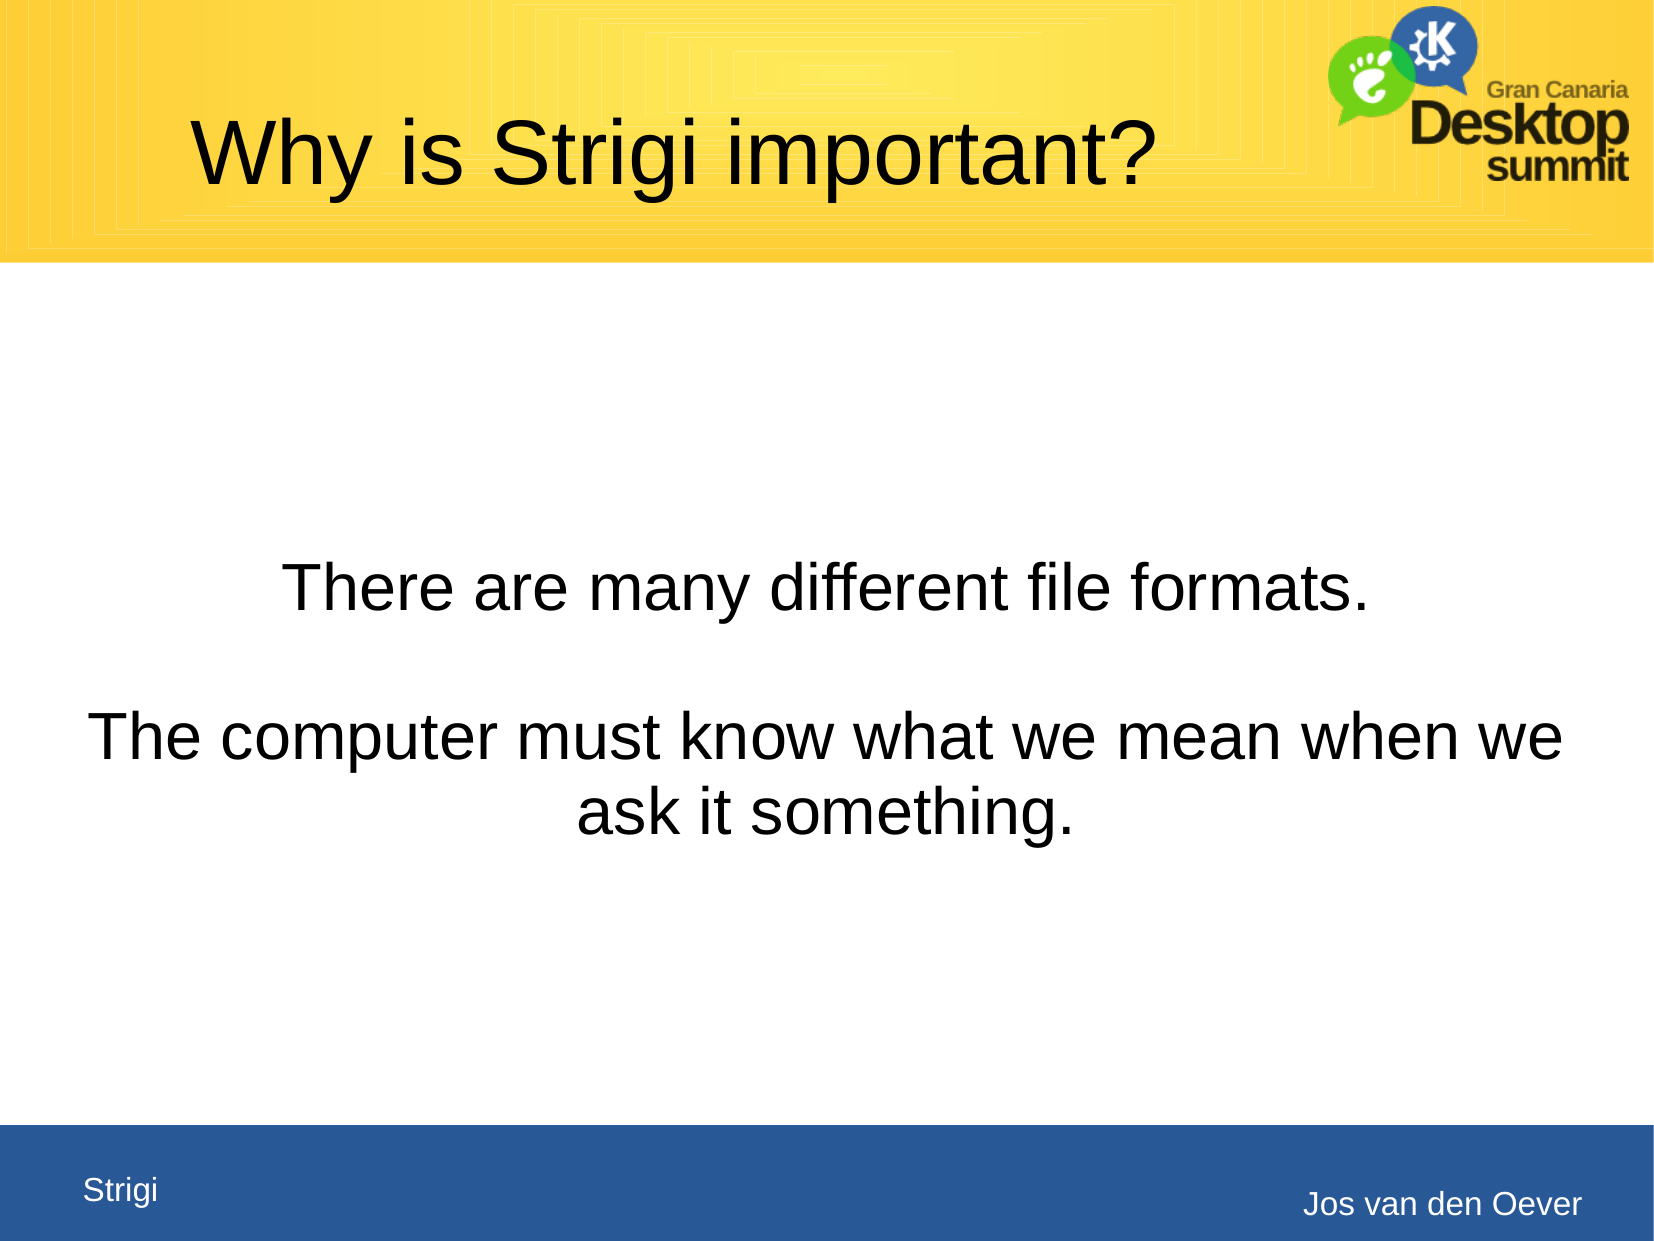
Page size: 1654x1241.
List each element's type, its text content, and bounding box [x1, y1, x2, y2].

subtitle There are many different file formats. The computer must know what we mean when we ask it something. [82, 297, 1571, 1102]
title Why is Strigi important? [37, 56, 1313, 250]
picture [1328, 6, 1629, 181]
